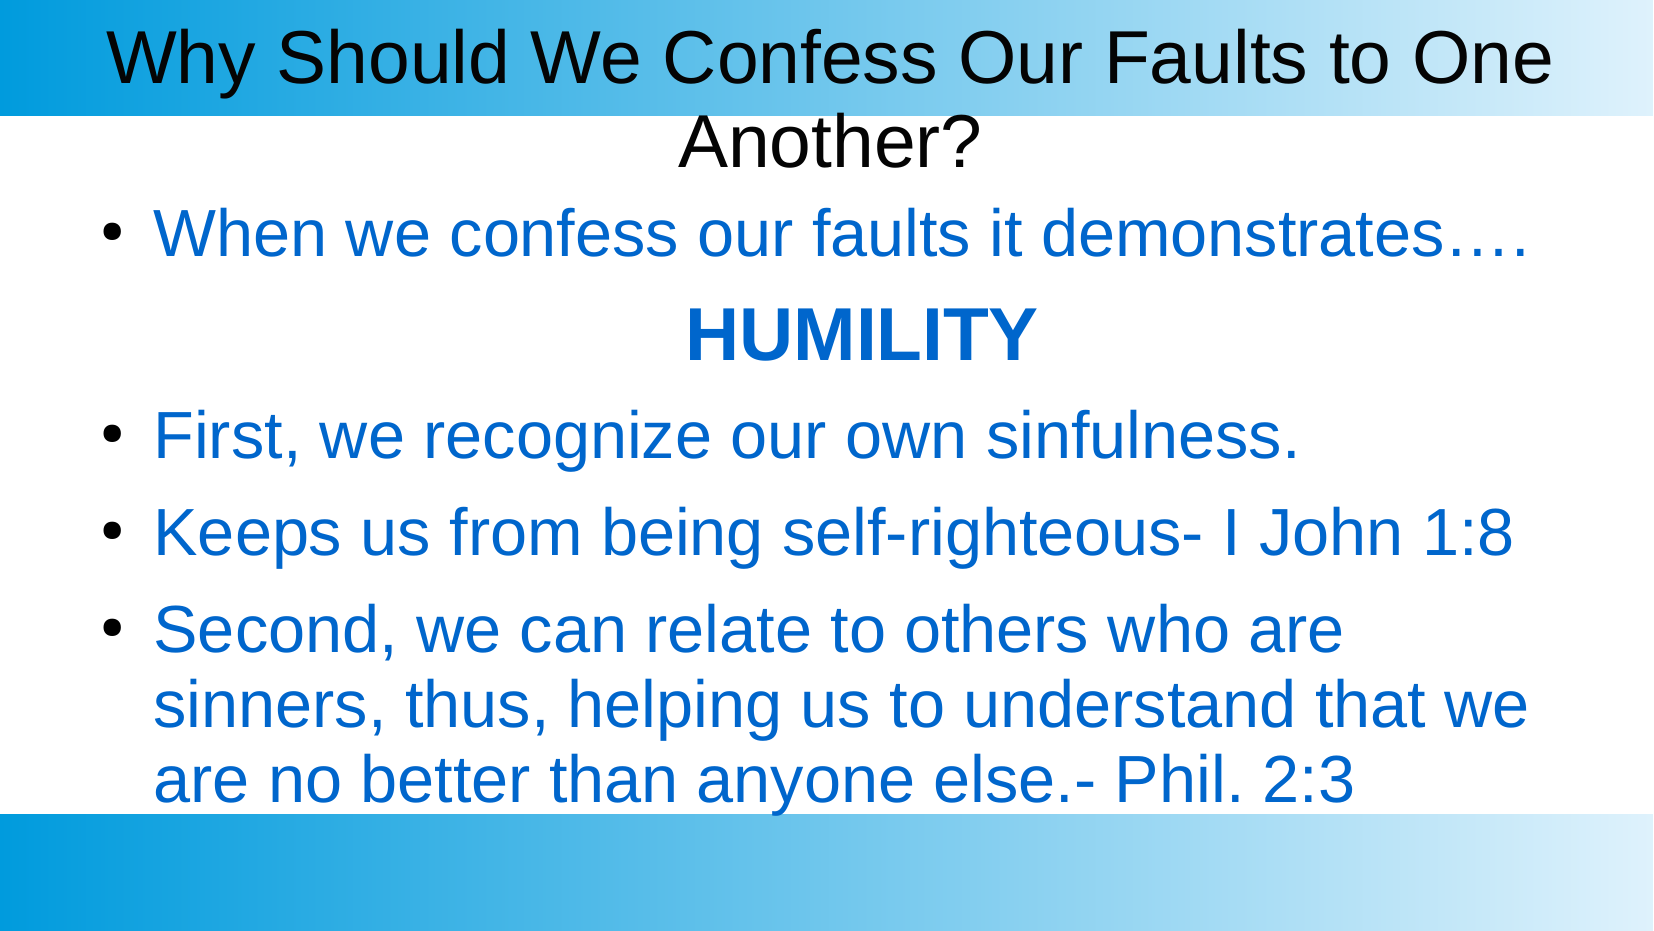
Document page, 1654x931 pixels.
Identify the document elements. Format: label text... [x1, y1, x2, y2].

list When we confess our faults it demonstrates…. HUMILITY First, we recognize our own sinfulness. Keeps us from being self-righteous- I John 1:8 Second, we can relate to others who are sinners, thus, helping us to understand that we are no better than anyone else.- Phil. 2:3 [82, 195, 1571, 826]
title Why Should We Confess Our Faults to One Another? [86, 15, 1575, 184]
